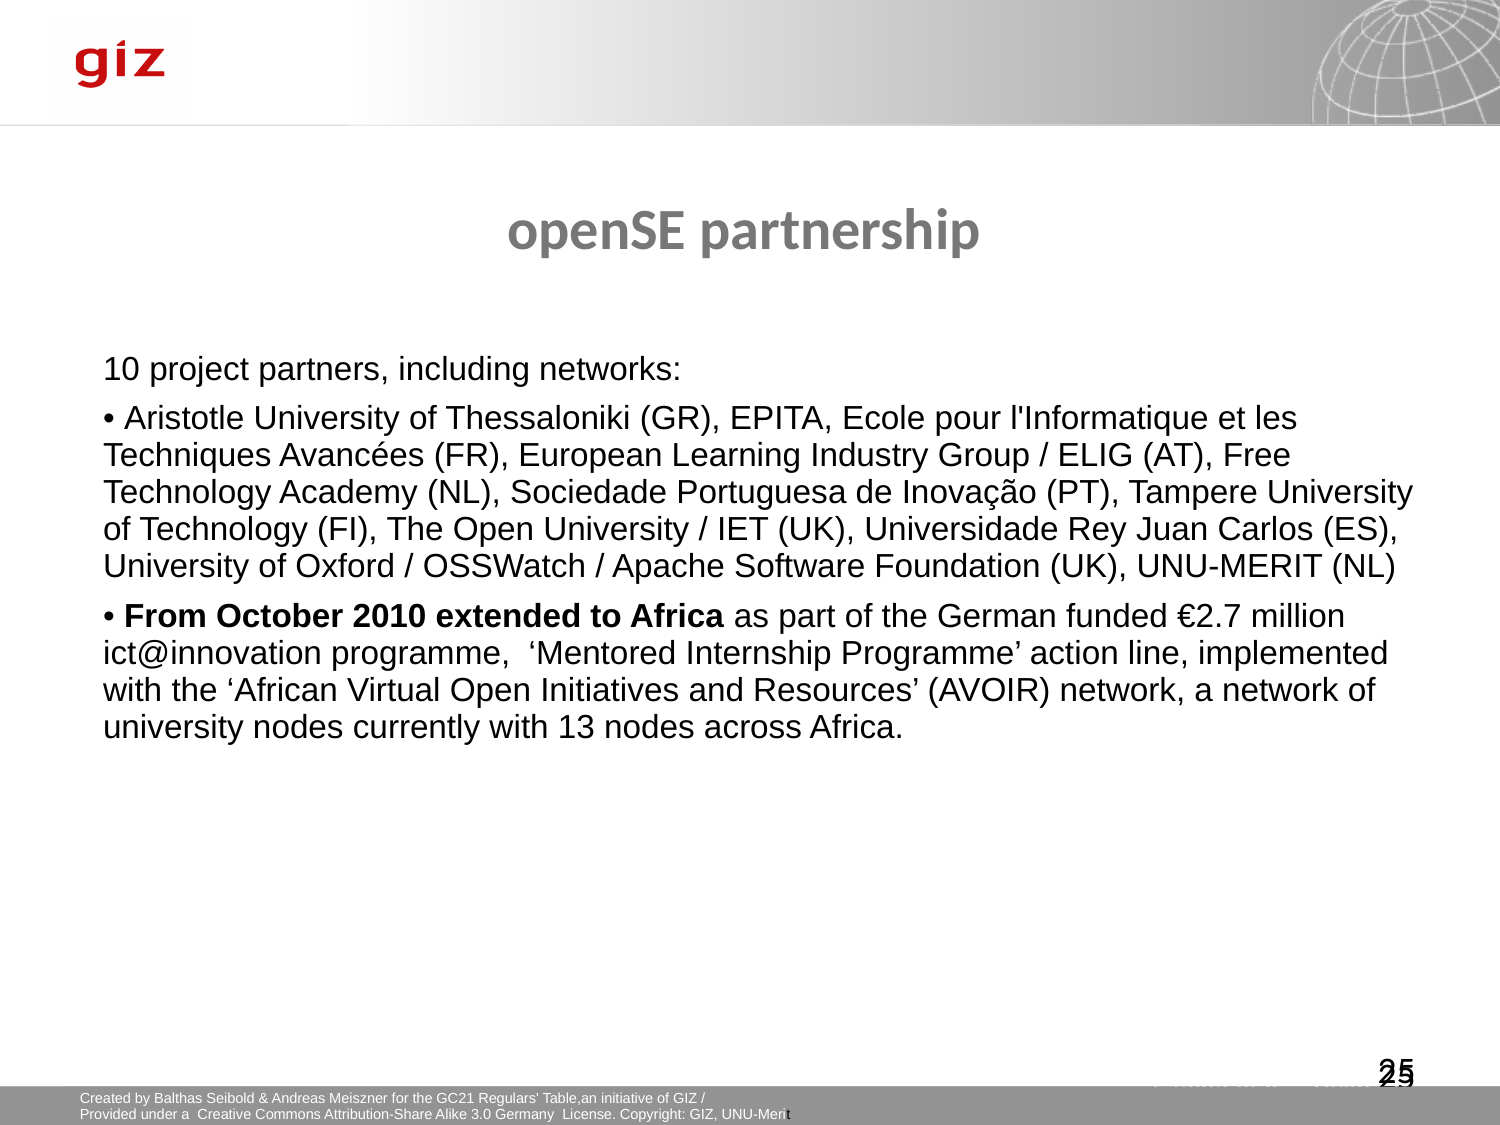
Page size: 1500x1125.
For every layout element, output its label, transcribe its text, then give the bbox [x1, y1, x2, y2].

text_box openSE partnership [53, 195, 1436, 303]
text_box 10 project partners, including networks: • Aristotle University of Thessaloniki (GR), EPITA, Ecole pour l'Informatique et les Techniques Avancées (FR), European Learning Industry Group / ELIG (AT), Free Technology Academy (NL), Sociedade Portuguesa de Inovação (PT), Tampere University of Technology (FI), The Open University / IET (UK), Universidade Rey Juan Carlos (ES), University of Oxford / OSSWatch / Apache Software Foundation (UK), UNU-MERIT (NL) • From October 2010 extended to Africa as part of the German funded €2.7 million ict@innovation programme, ‘Mentored Internship Programme’ action line, implemented with the ‘African Virtual Open Initiatives and Resources’ (AVOIR) network, a network of university nodes currently with 13 nodes across Africa. [88, 342, 1436, 754]
